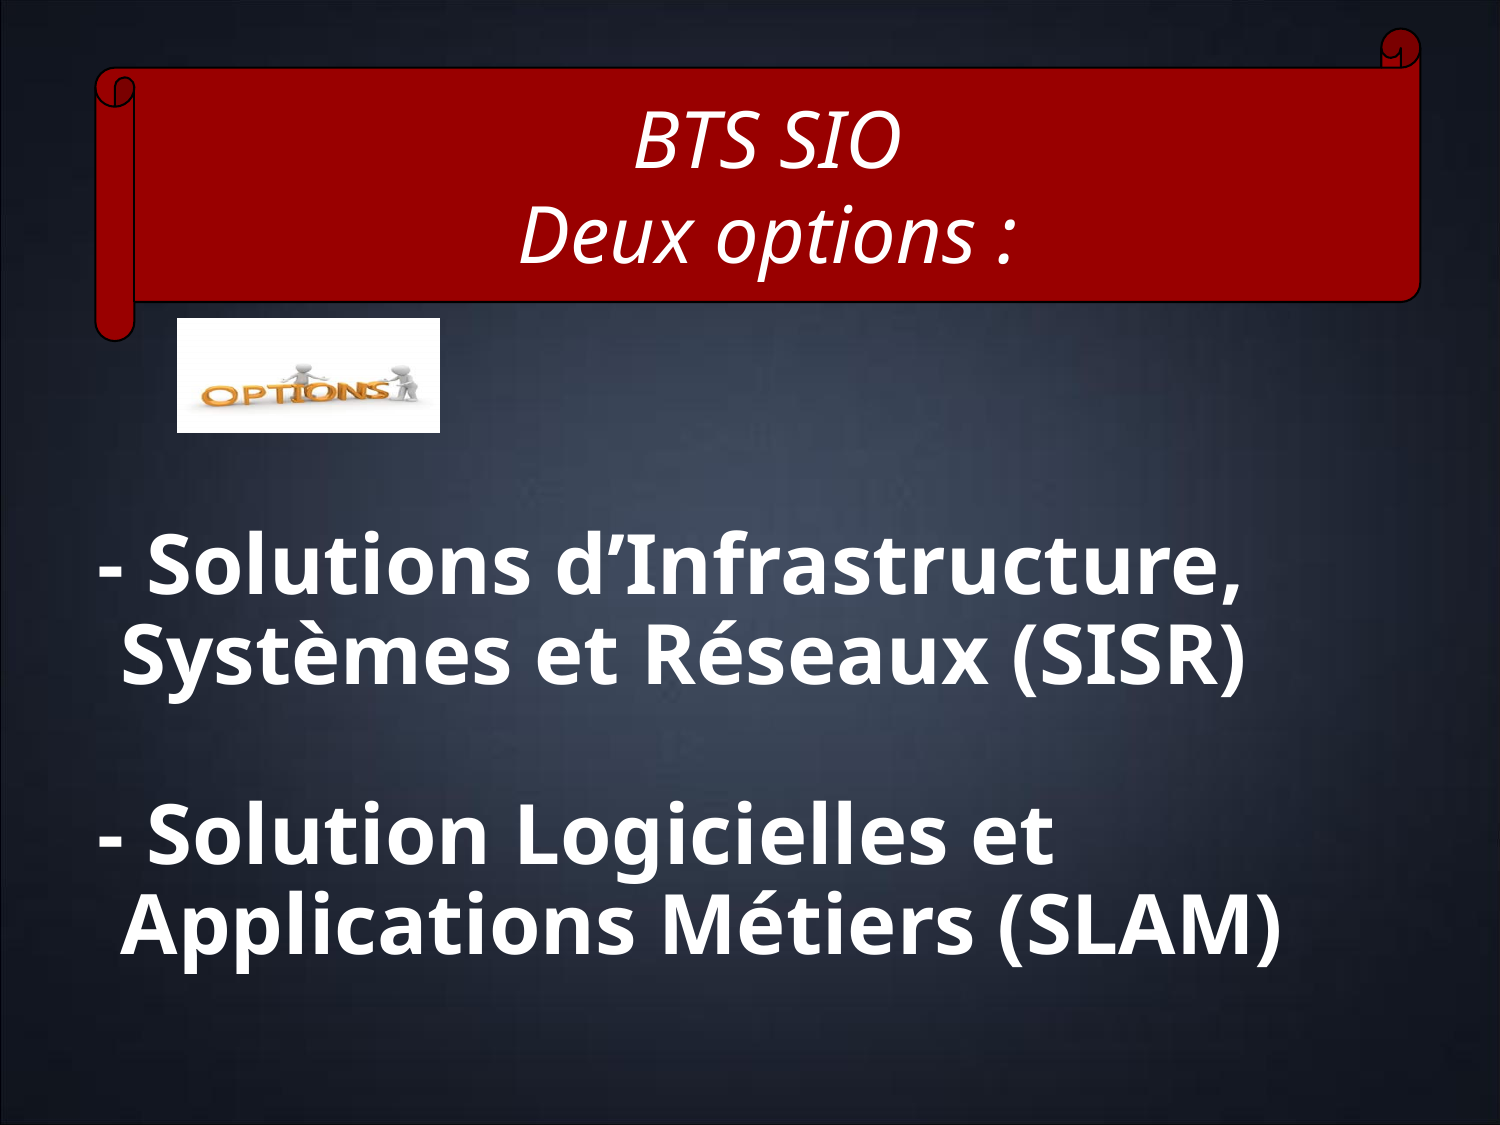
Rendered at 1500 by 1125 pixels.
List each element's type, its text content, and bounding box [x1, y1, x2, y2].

list - Solutions d’Infrastructure, Systèmes et Réseaux (SISR) - Solution Logicielles et Applications Métiers (SLAM) Maths approfondies et/ou Certification [49, 325, 1467, 1093]
text_box BTS SIO Deux options : [95, 51, 1421, 342]
picture [0, 0, 1500, 1125]
